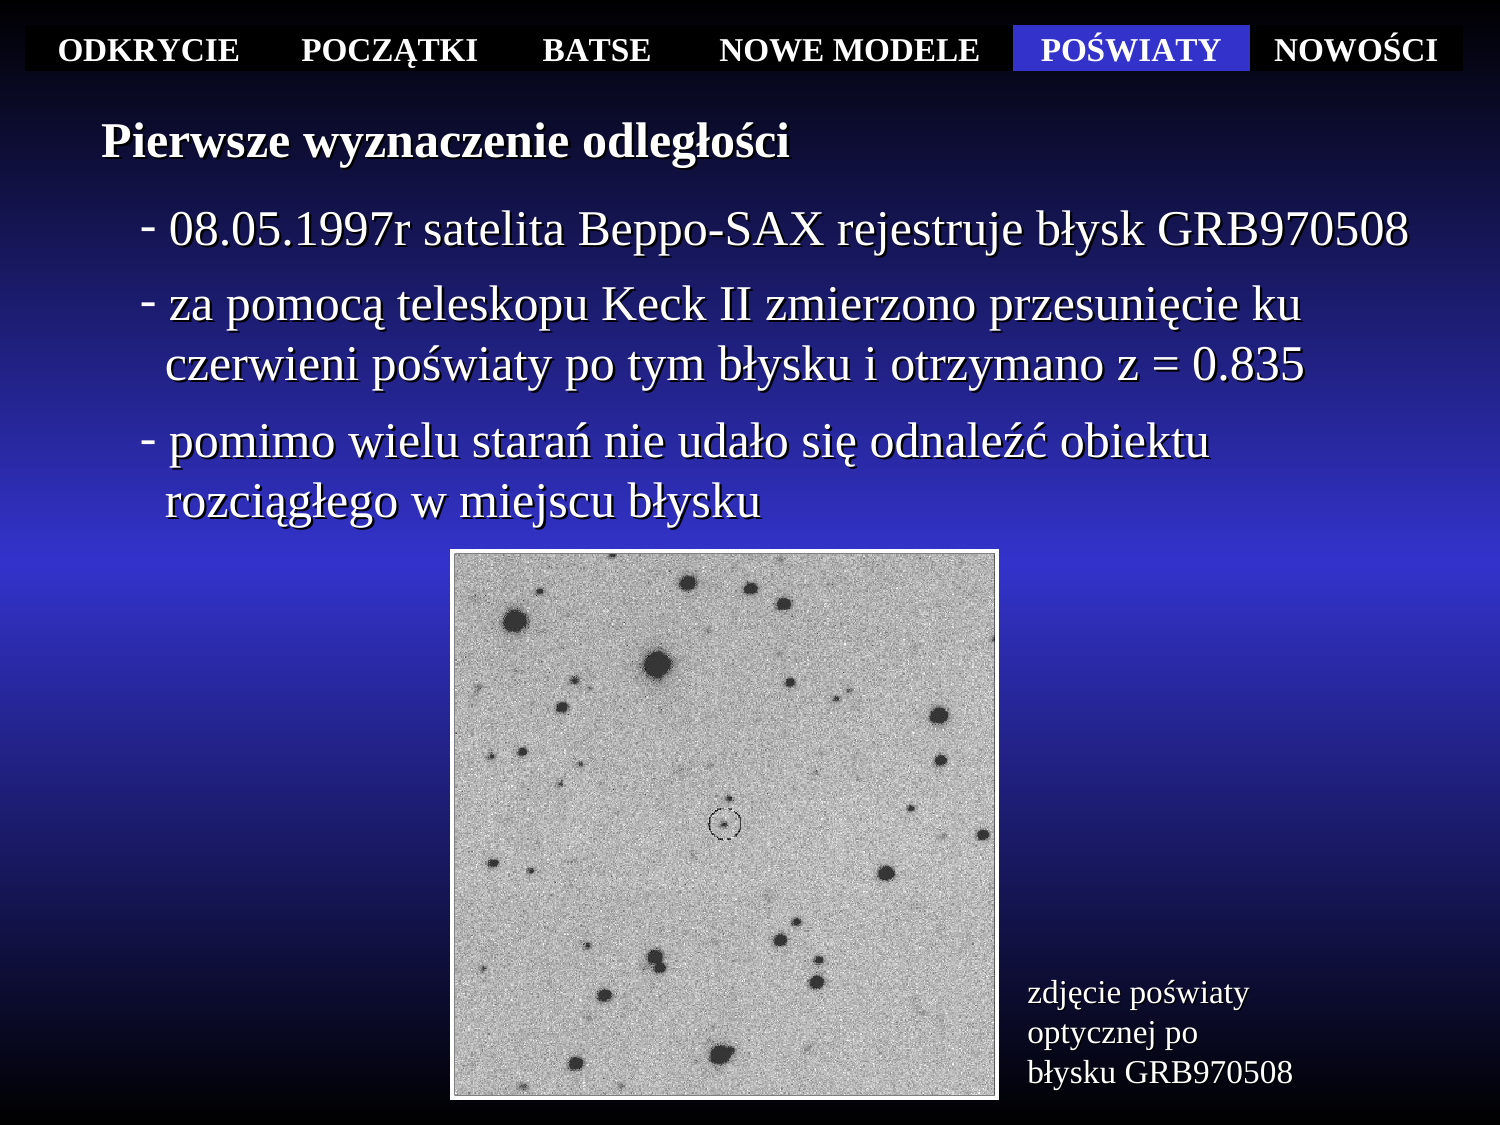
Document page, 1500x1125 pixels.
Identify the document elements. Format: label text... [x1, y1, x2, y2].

text_box 08.05.1997r satelita Beppo-SAX rejestruje błysk GRB970508 [125, 187, 1463, 262]
table_header NOWE MODELE [688, 25, 1013, 71]
table_header ODKRYCIE [25, 25, 273, 71]
text_box zdjęcie poświaty optycznej po błysku GRB970508 [1012, 962, 1350, 1098]
table_header BATSE [507, 25, 688, 71]
text_box pomimo wielu starań nie udało się odnaleźć obiektu rozciągłego w miejscu błysku [125, 399, 1463, 536]
table_header NOWOŚCI [1250, 25, 1463, 71]
table_header POCZĄTKI [273, 25, 507, 71]
picture [450, 549, 999, 1100]
table_header POŚWIATY [1013, 25, 1250, 71]
text_box Pierwsze wyznaczenie odległości [87, 99, 807, 176]
text_box za pomocą teleskopu Keck II zmierzono przesunięcie ku czerwieni poświaty po tym błysku i otrzymano z = 0.835 [125, 262, 1463, 398]
